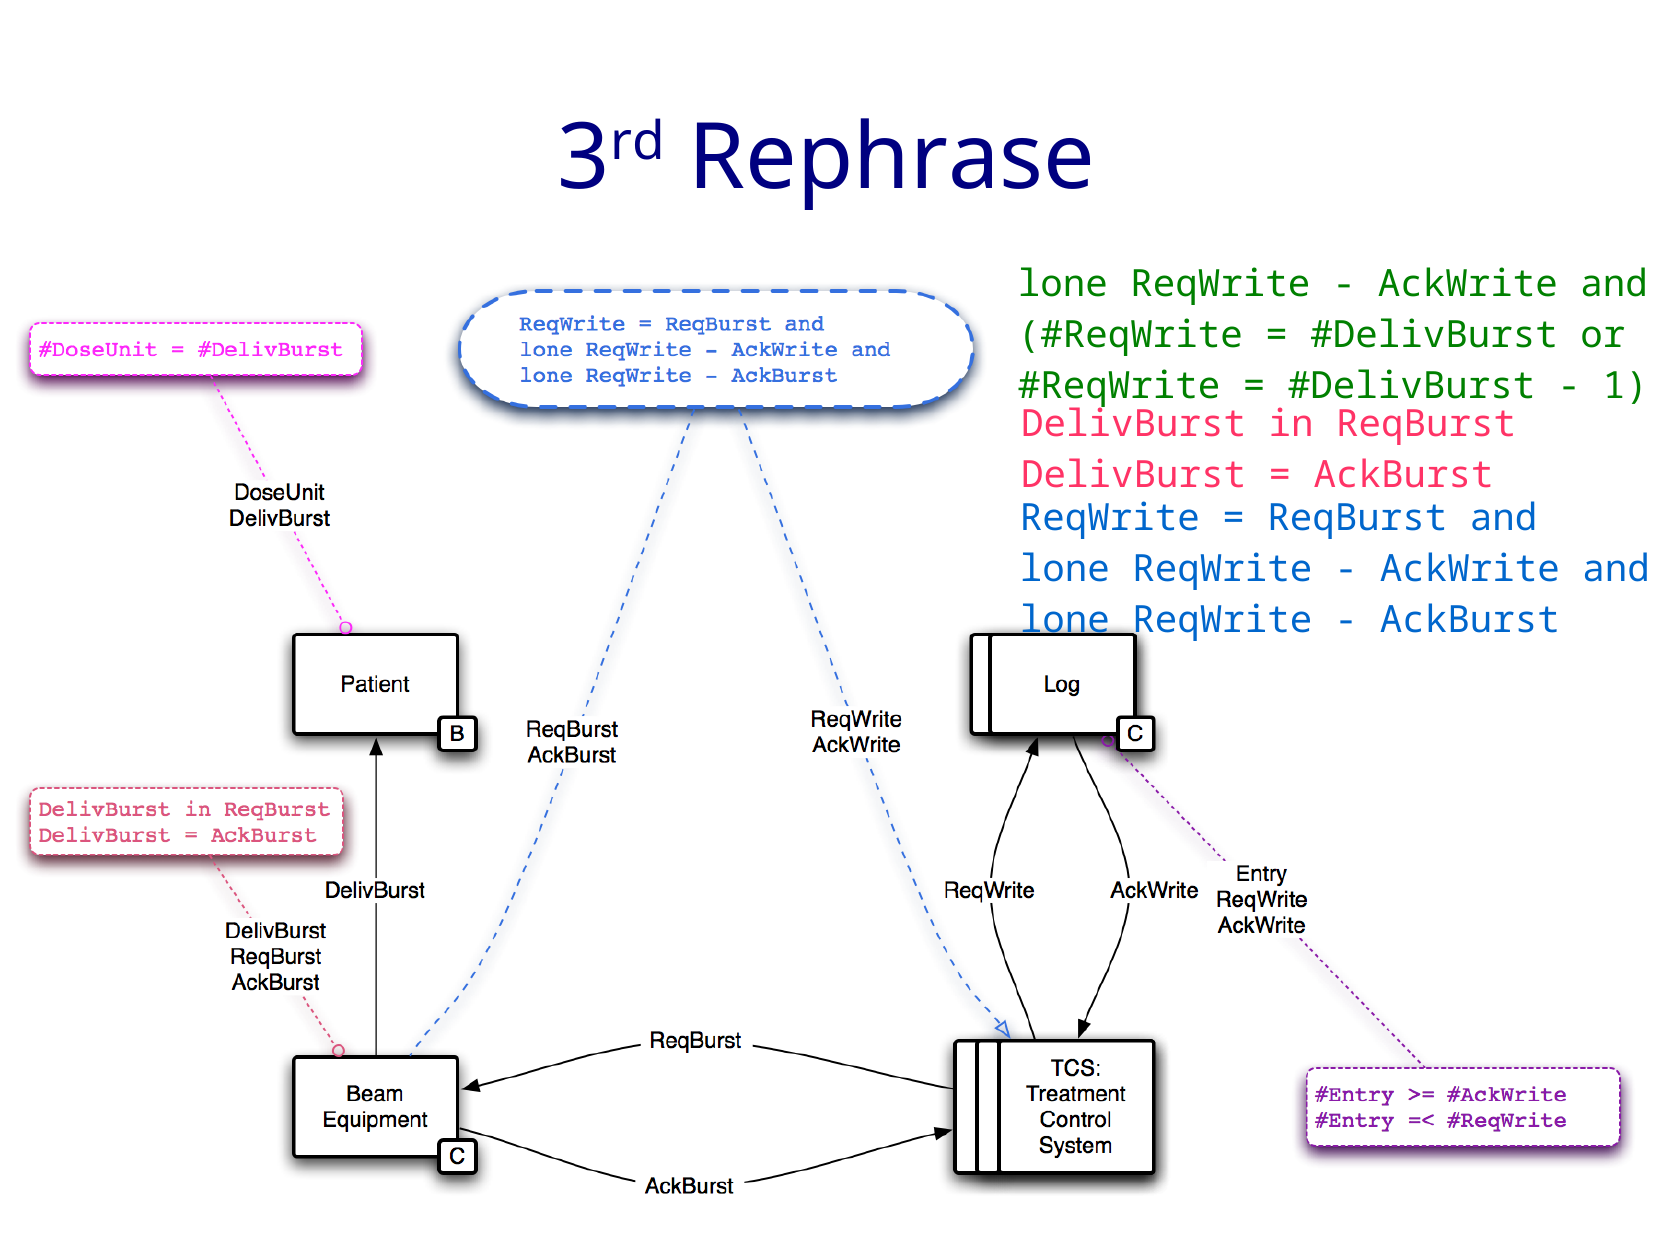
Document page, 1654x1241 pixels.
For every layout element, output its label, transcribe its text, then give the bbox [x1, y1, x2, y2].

text_box ReqWrite = ReqBurst and lone ReqWrite - AckWrite and lone ReqWrite - AckBurst [1005, 483, 1654, 629]
title 3rd Rephrase [82, 49, 1571, 257]
text_box DelivBurst in ReqBurst DelivBurst = AckBurst [1006, 395, 1552, 483]
picture [0, 261, 1654, 1217]
text_box lone ReqWrite - AckWrite and (#ReqWrite = #DelivBurst or #ReqWrite = #DelivBurst - 1) [1003, 248, 1654, 395]
picture [1552, 395, 1654, 483]
